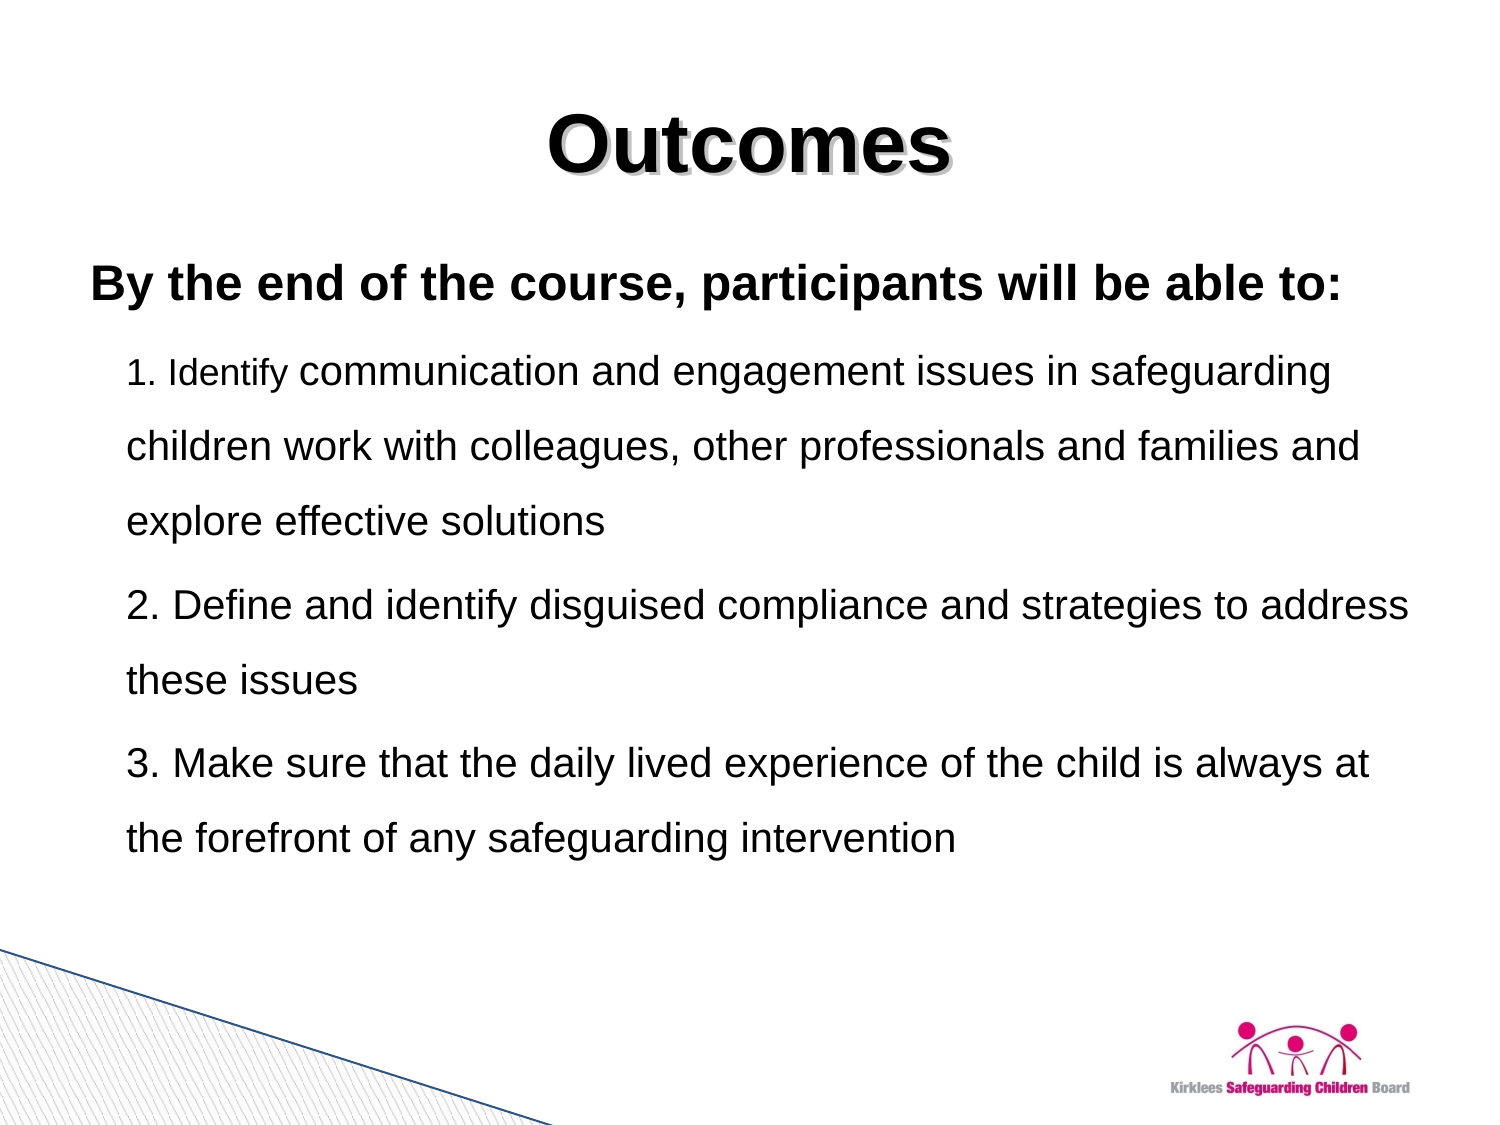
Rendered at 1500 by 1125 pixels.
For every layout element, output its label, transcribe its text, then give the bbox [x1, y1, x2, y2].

title Outcomes [75, 45, 1426, 233]
list By the end of the course, participants will be able to: 1. Identify communication and engagement issues in safeguarding children work with colleagues, other professionals and families and explore effective solutions 2. Define and identify disguised compliance and strategies to address these issues 3. Make sure that the daily lived experience of the child is always at the forefront of any safeguarding intervention [75, 243, 1426, 986]
